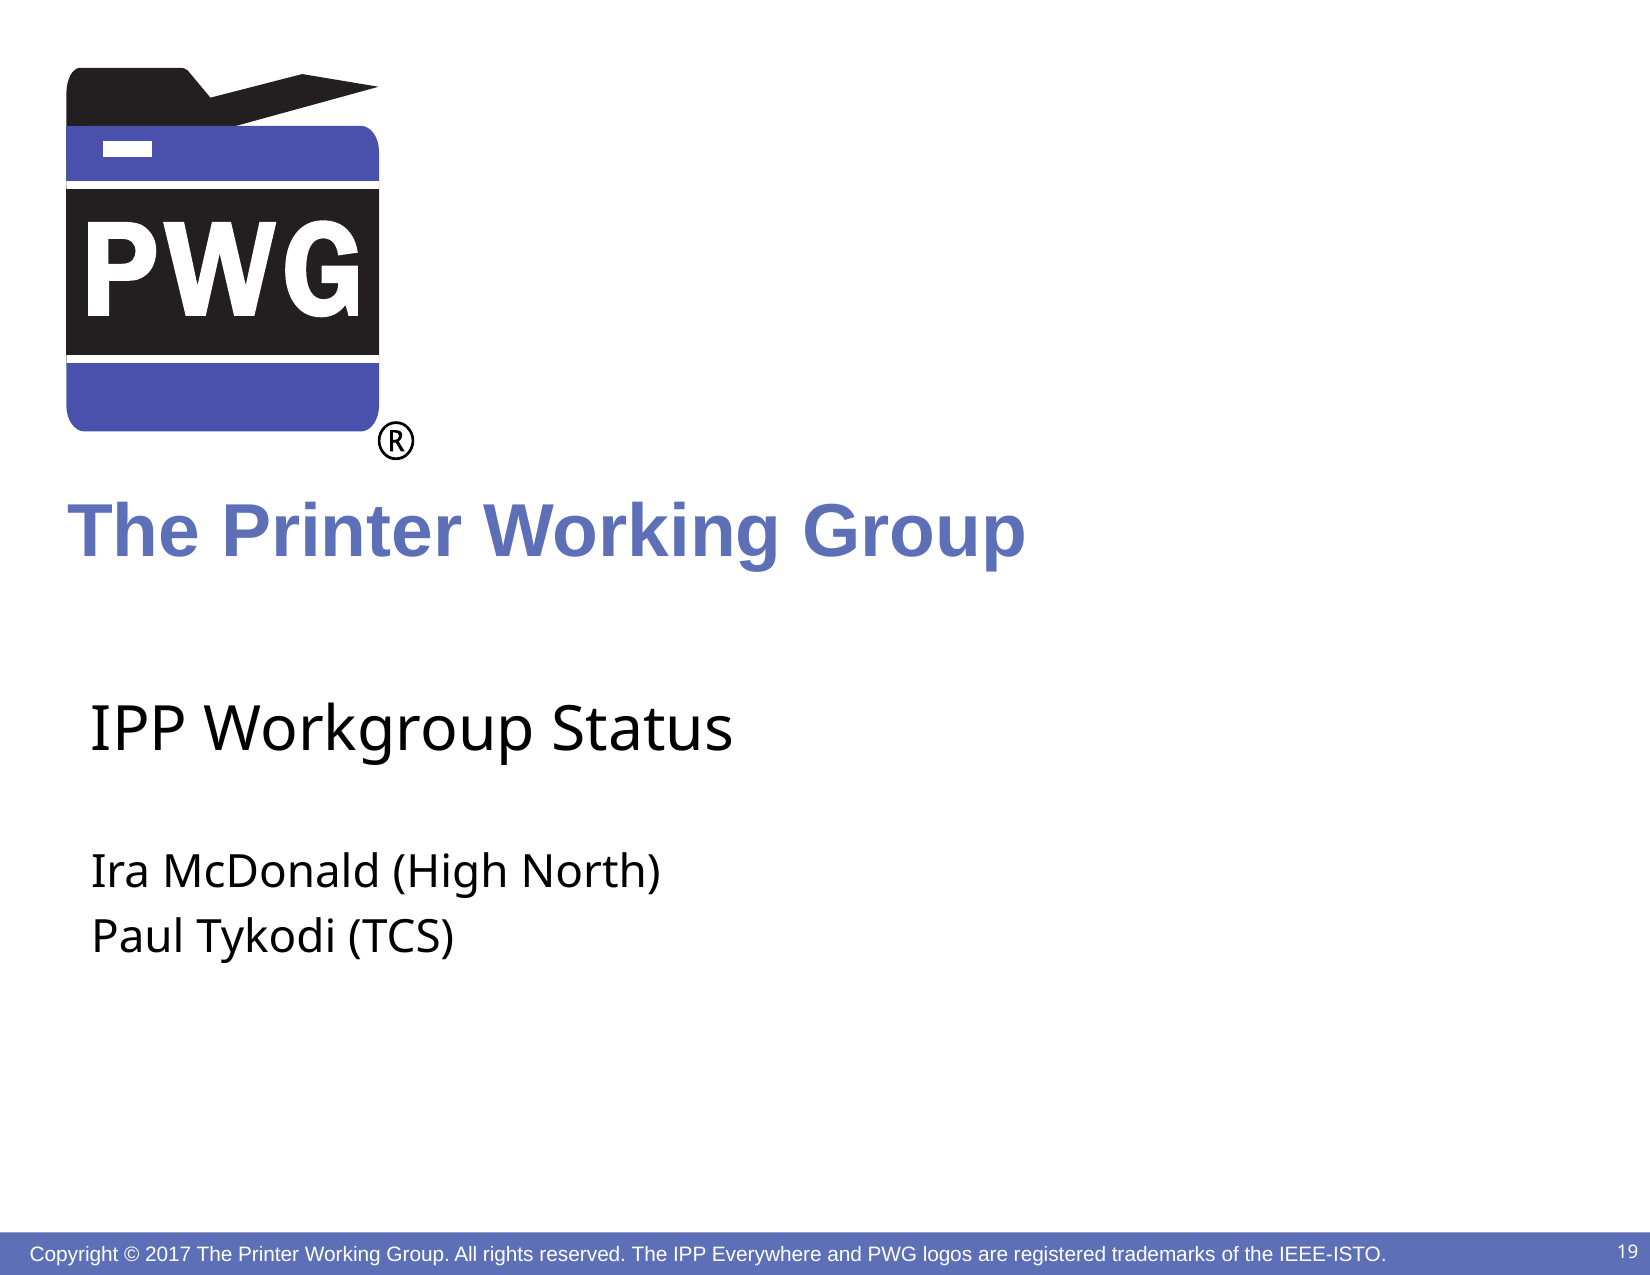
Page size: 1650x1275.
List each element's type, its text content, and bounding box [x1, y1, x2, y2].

title IPP Workgroup Status [82, 680, 1585, 800]
text_box Ira McDonald (High North) Paul Tykodi (TCS) [82, 832, 1568, 1233]
